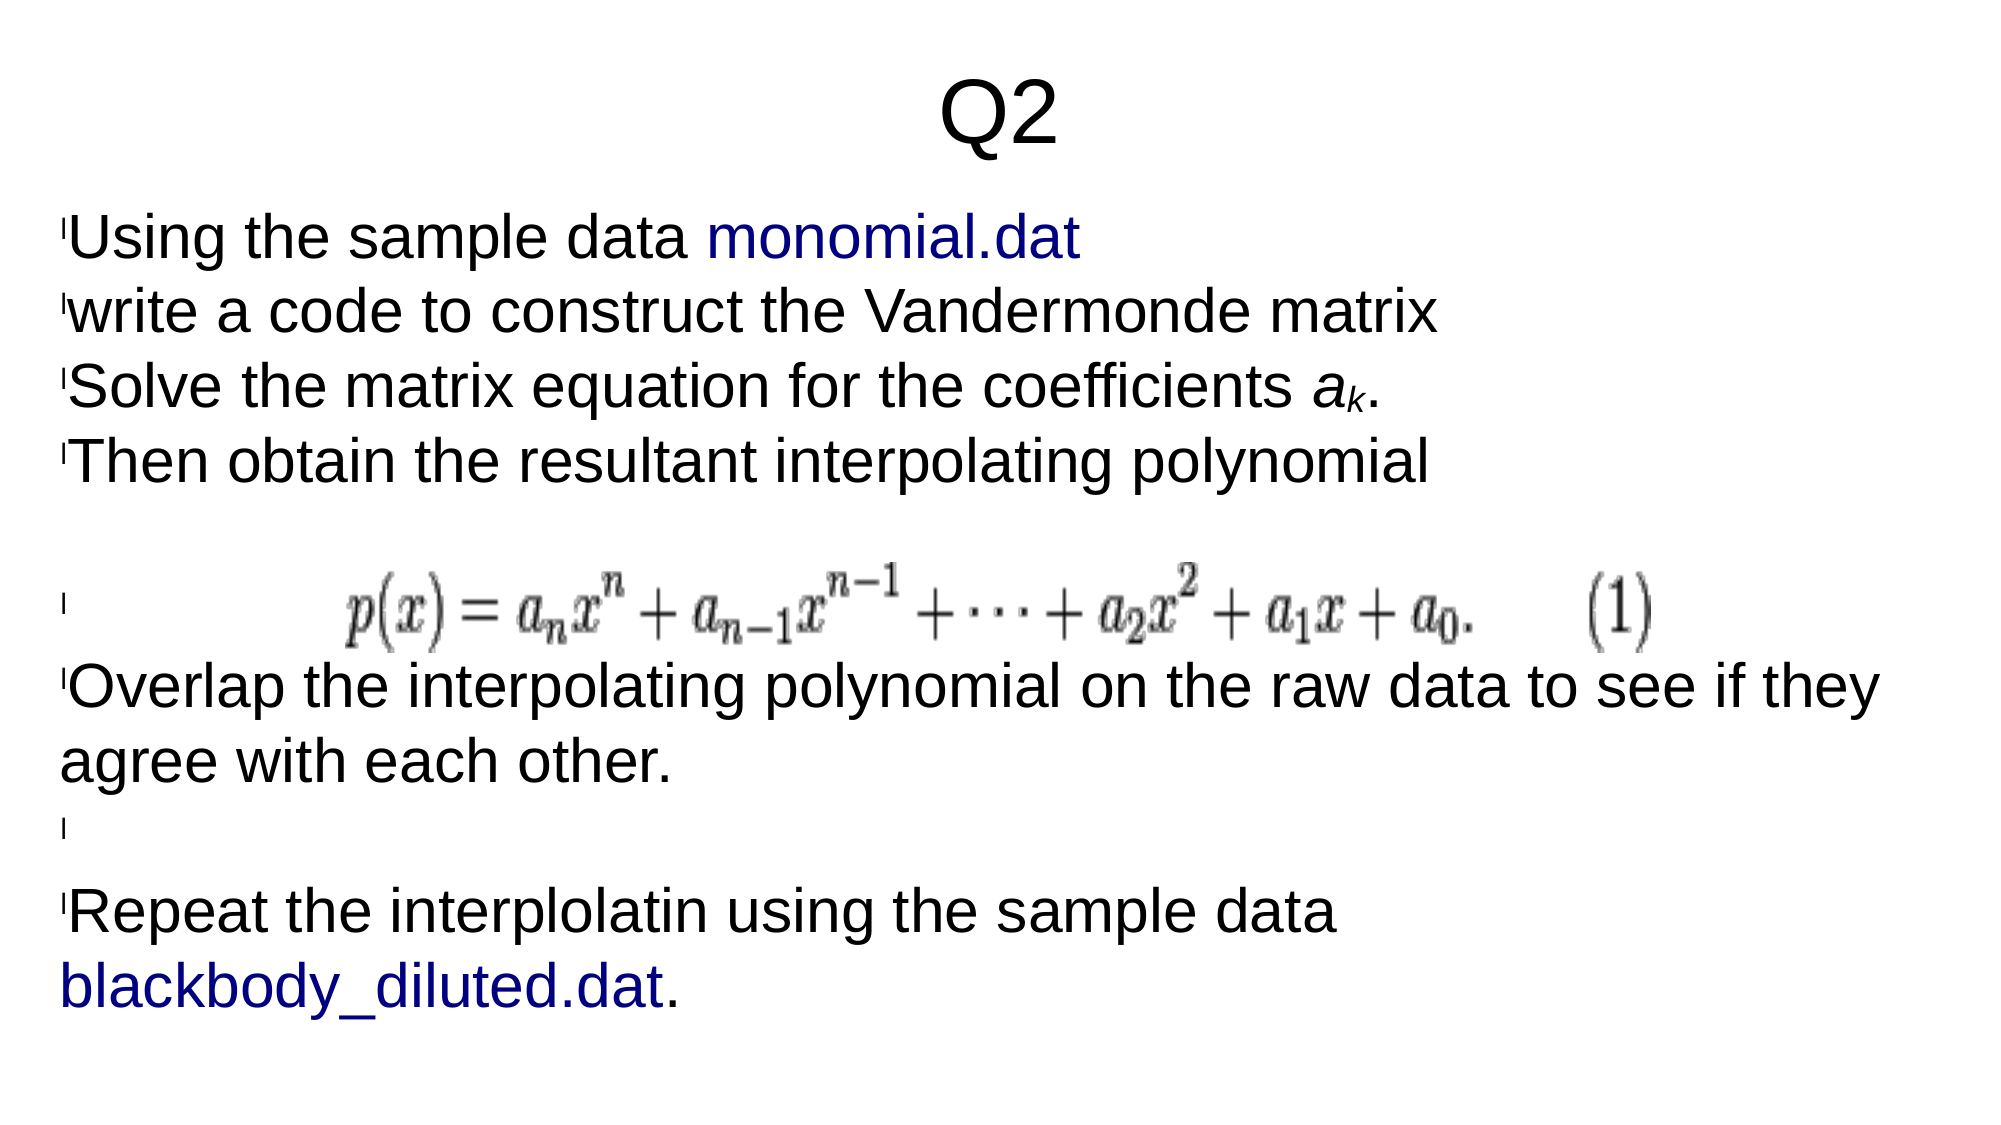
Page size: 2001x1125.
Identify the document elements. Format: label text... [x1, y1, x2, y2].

picture [345, 562, 1651, 653]
text_box Q2 [99, 44, 1900, 188]
text_box Using the sample data monomial.dat write a code to construct the Vandermonde matrix Solve the matrix equation for the coefficients ak. Then obtain the resultant interpolating polynomial Overlap the interpolating polynomial on the raw data to see if they agree with each other. Repeat the interplolatin using the sample data blackbody_diluted.dat. [45, 188, 1900, 975]
